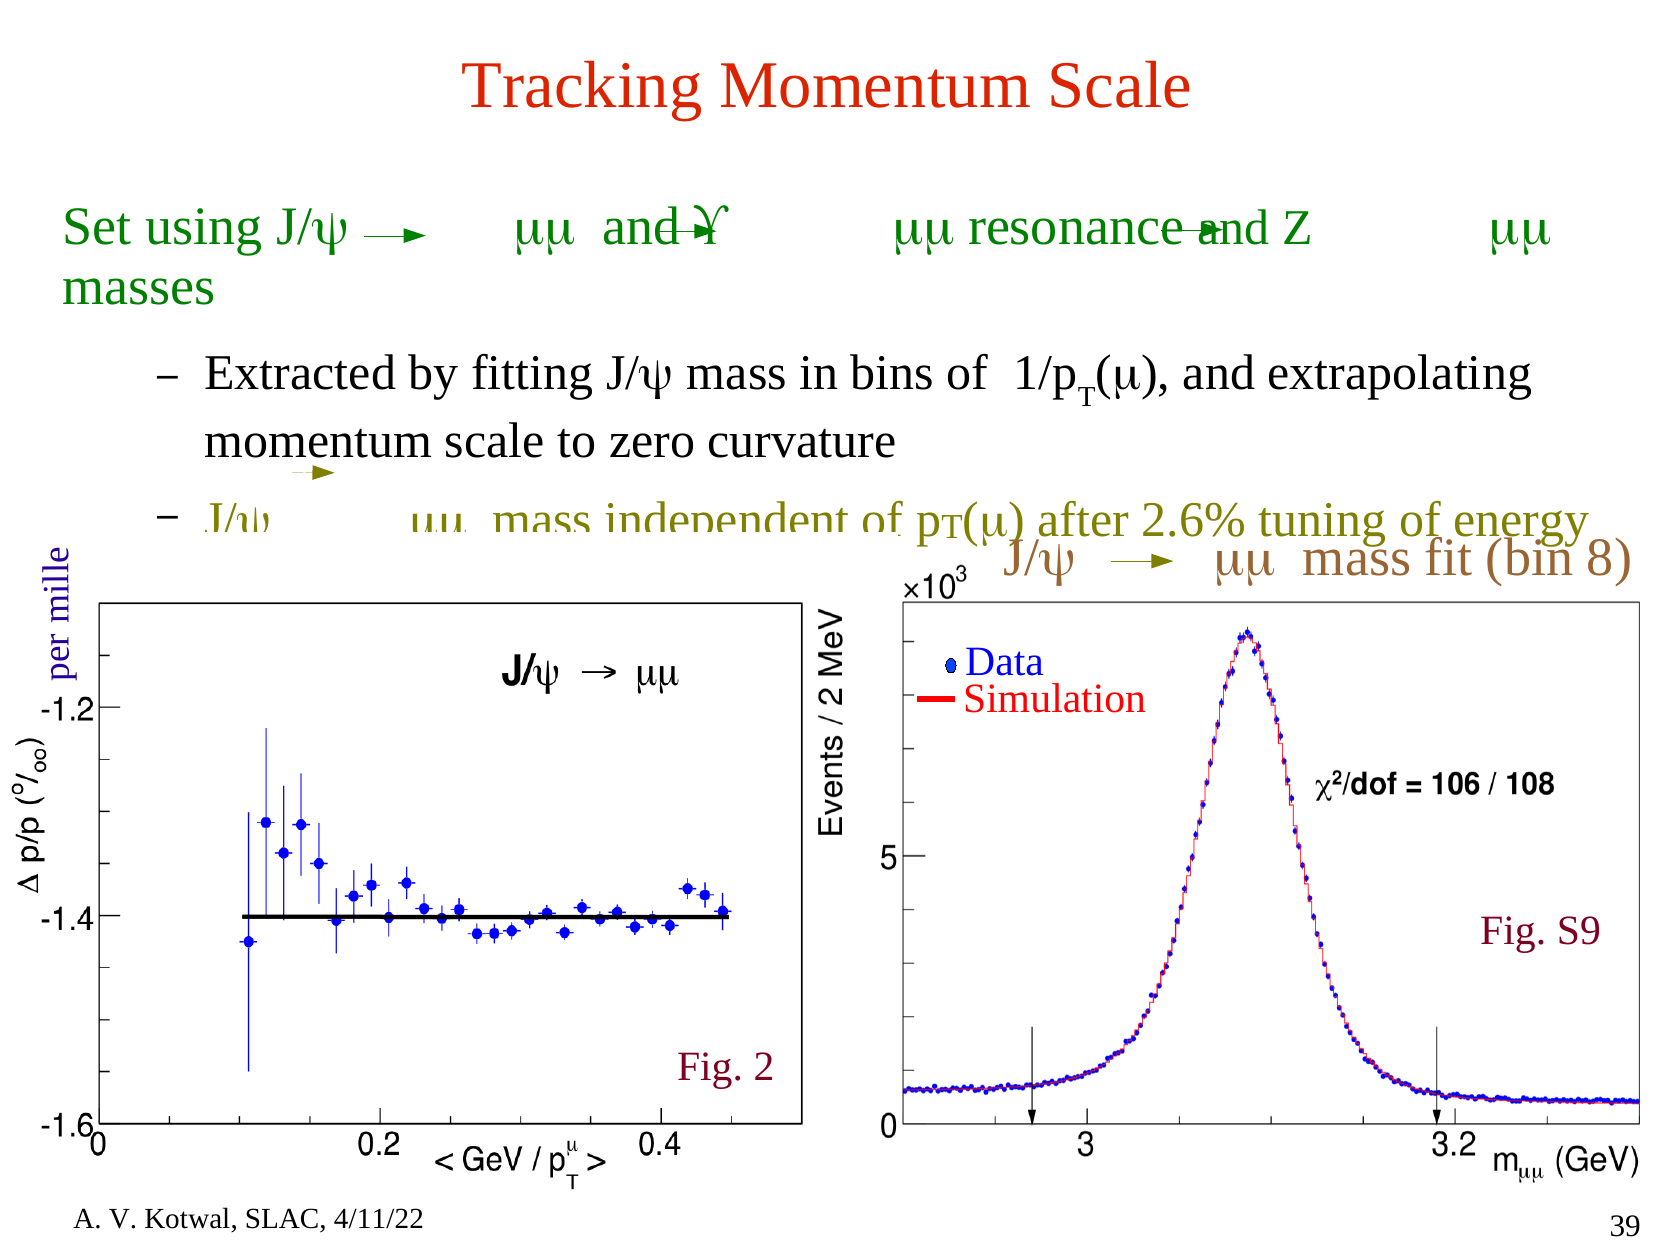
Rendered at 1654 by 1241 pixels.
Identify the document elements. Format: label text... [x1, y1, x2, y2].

list Set using J/ψ μμ and ϒ μμ resonance and Z μμ masses Extracted by fitting J/ψ mass in bins of 1/pT(μ), and extrapolating momentum scale to zero curvature J/ψ μμ mass independent of pT(μ) after 2.6% tuning of energy loss [62, 195, 1633, 549]
text_box J/ψ μμ mass fit (bin 8) [1003, 527, 1651, 609]
text_box Fig. S9 [1480, 906, 1601, 954]
text_box Fig. 2 [677, 1042, 775, 1089]
text_box [945, 658, 957, 673]
text_box per mille [32, 364, 95, 682]
picture [2, 532, 1652, 1195]
text_box Simulation [963, 675, 1159, 758]
title Tracking Momentum Scale [121, 32, 1534, 139]
text_box Data [965, 637, 1049, 675]
